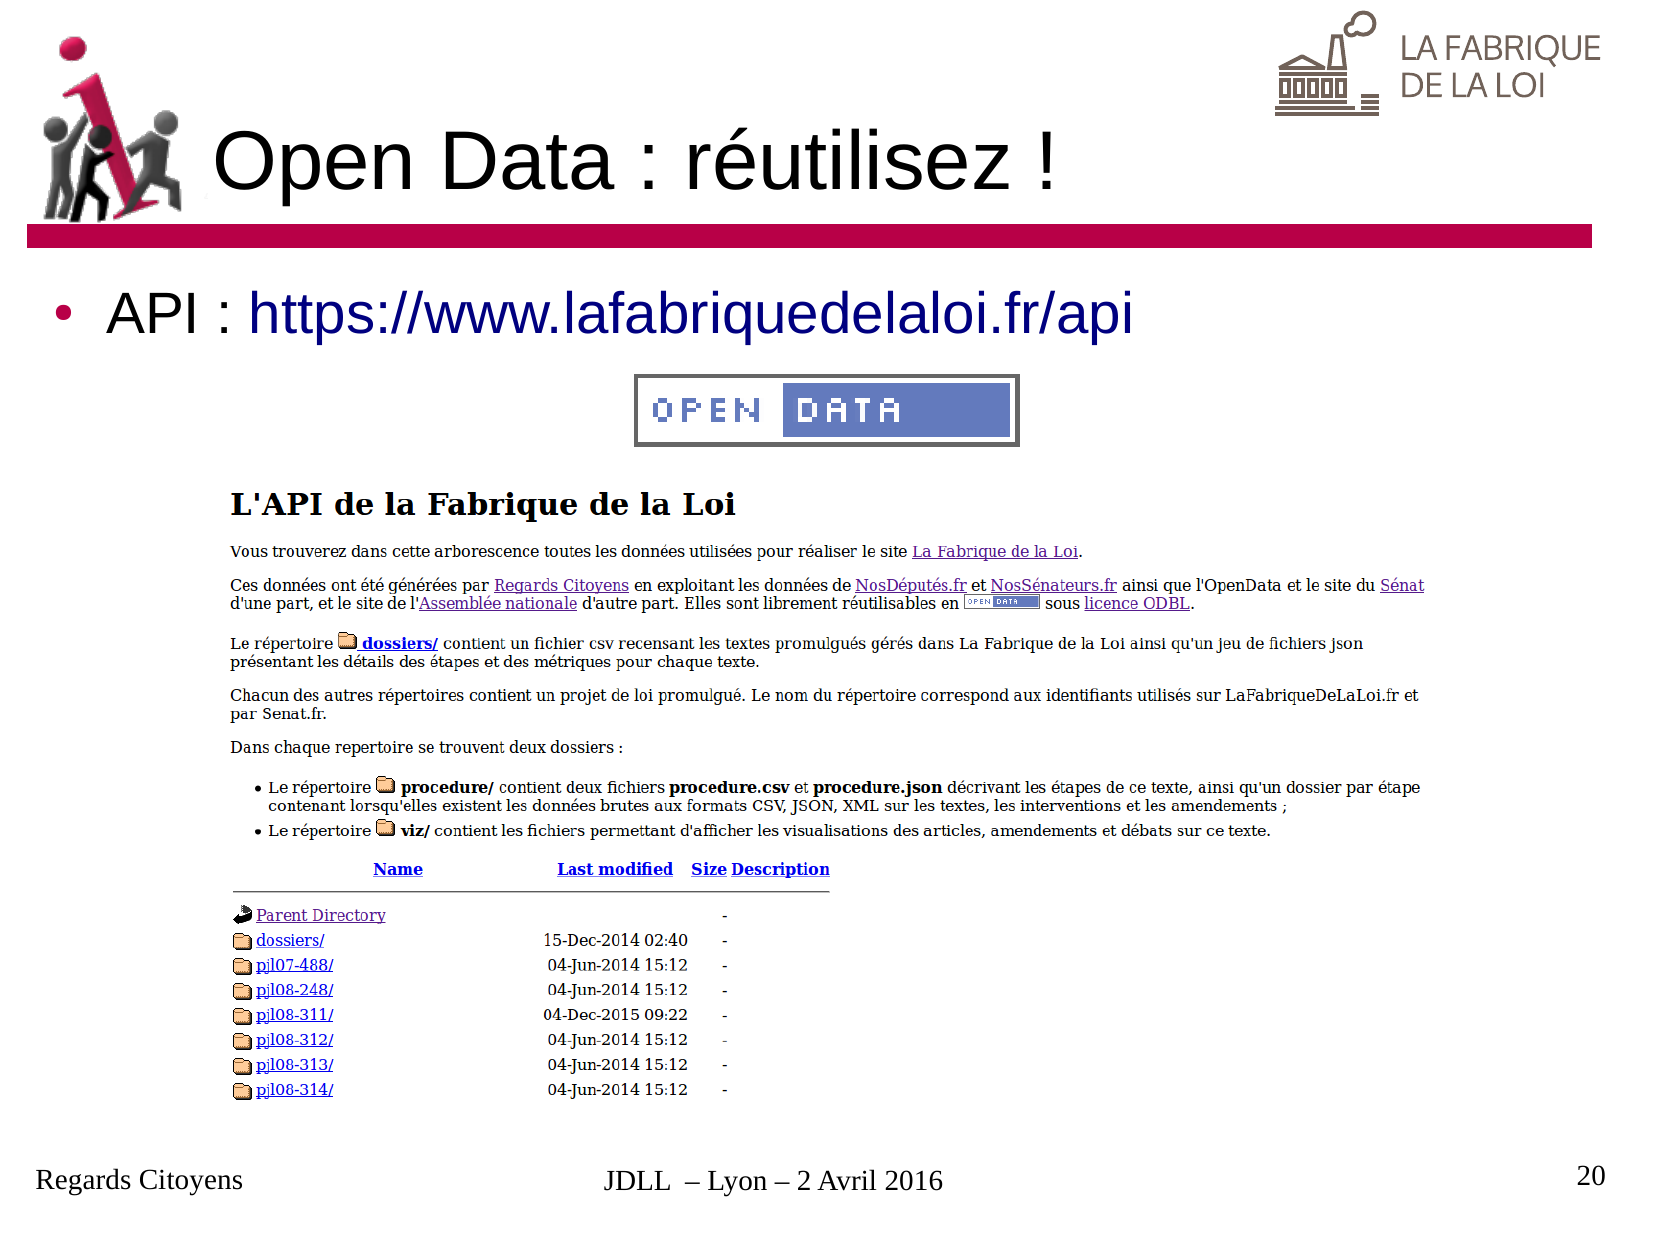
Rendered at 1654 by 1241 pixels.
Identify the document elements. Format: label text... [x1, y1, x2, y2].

list API : https://www.lafabriquedelaloi.fr/api [35, 281, 1594, 1199]
picture [222, 480, 1432, 1108]
picture [27, 31, 208, 224]
title Open Data : réutilisez ! [212, 64, 1625, 258]
picture [1264, 5, 1654, 127]
picture [634, 374, 1020, 447]
